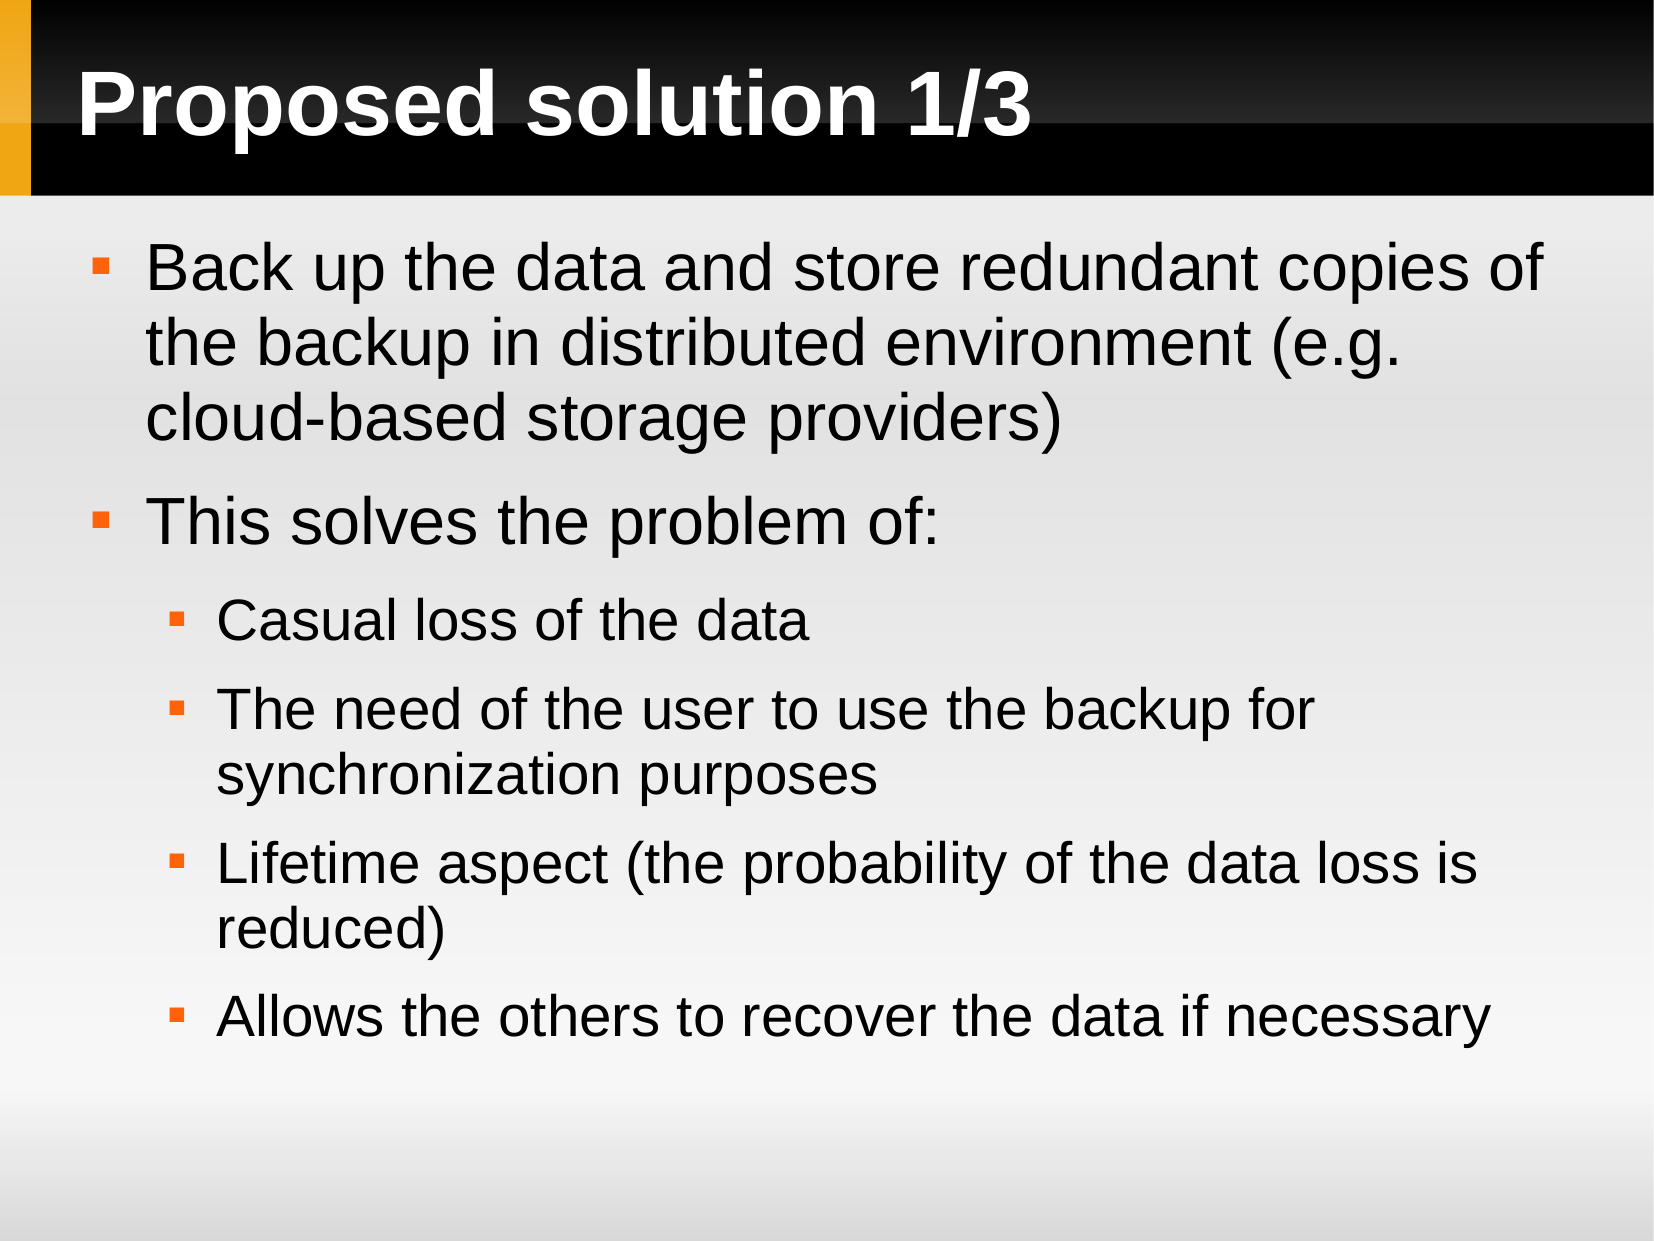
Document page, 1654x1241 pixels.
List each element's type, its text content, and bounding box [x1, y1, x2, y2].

title Proposed solution 1/3 [76, 7, 1565, 200]
list Back up the data and store redundant copies of the backup in distributed environment (e.g. cloud-based storage providers) This solves the problem of: Casual loss of the data The need of the user to use the backup for synchronization purposes Lifetime aspect (the probability of the data loss is reduced) Allows the others to recover the data if necessary [75, 229, 1564, 1050]
picture [0, 0, 1654, 1241]
